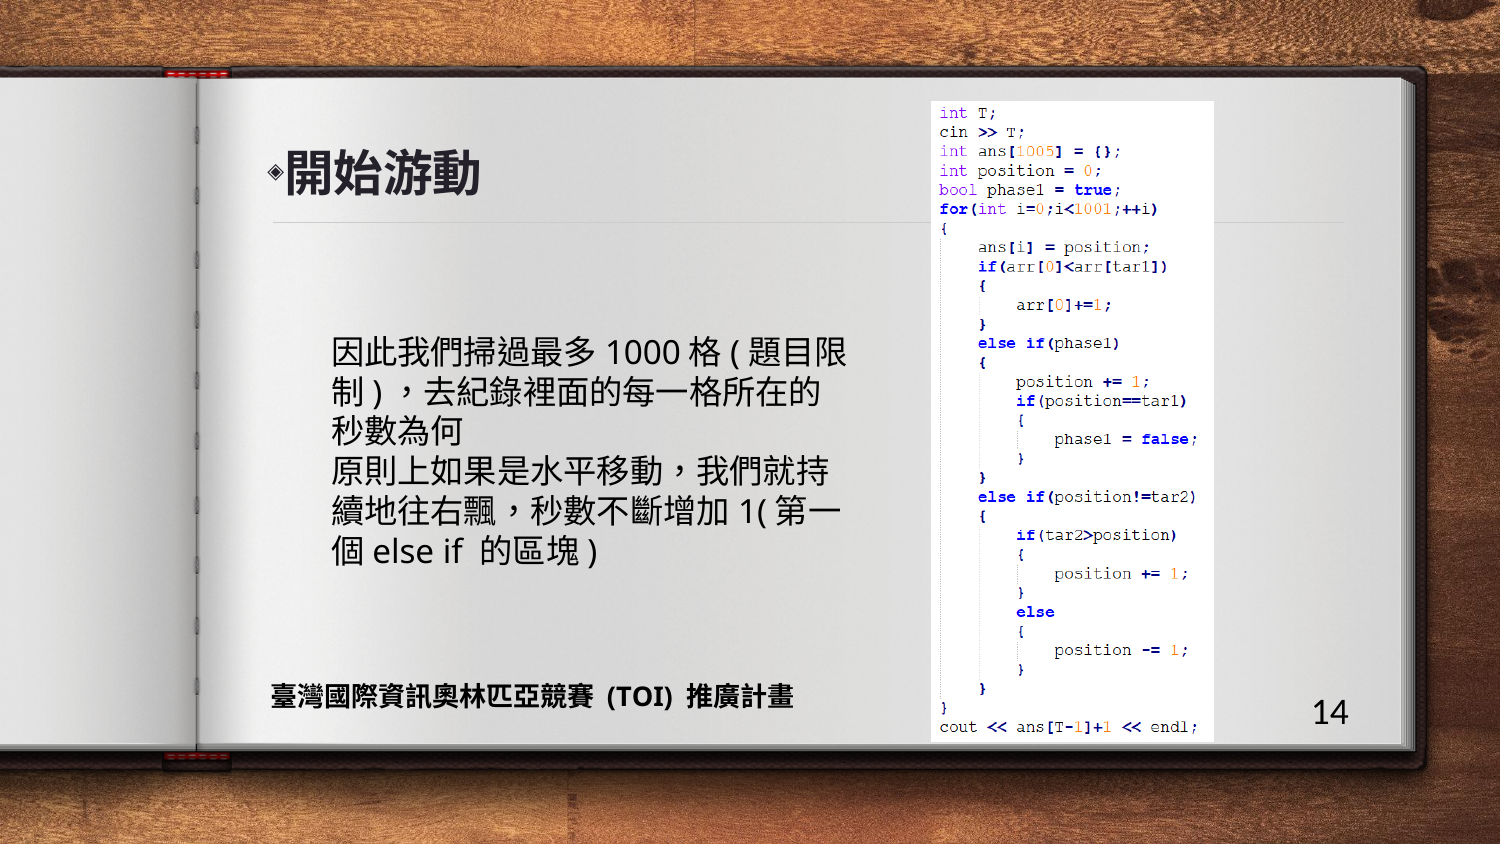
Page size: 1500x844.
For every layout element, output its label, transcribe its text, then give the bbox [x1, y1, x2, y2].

text_box 12 [1295, 672, 1386, 737]
list 開始游動 [252, 126, 931, 216]
picture [931, 101, 1214, 742]
text_box 因此我們掃過最多1000格(題目限制)，去紀錄裡面的每一格所在的秒數為何 原則上如果是水平移動，我們就持續地往右飄，秒數不斷增加1(第一個else if 的區塊) [316, 323, 868, 581]
